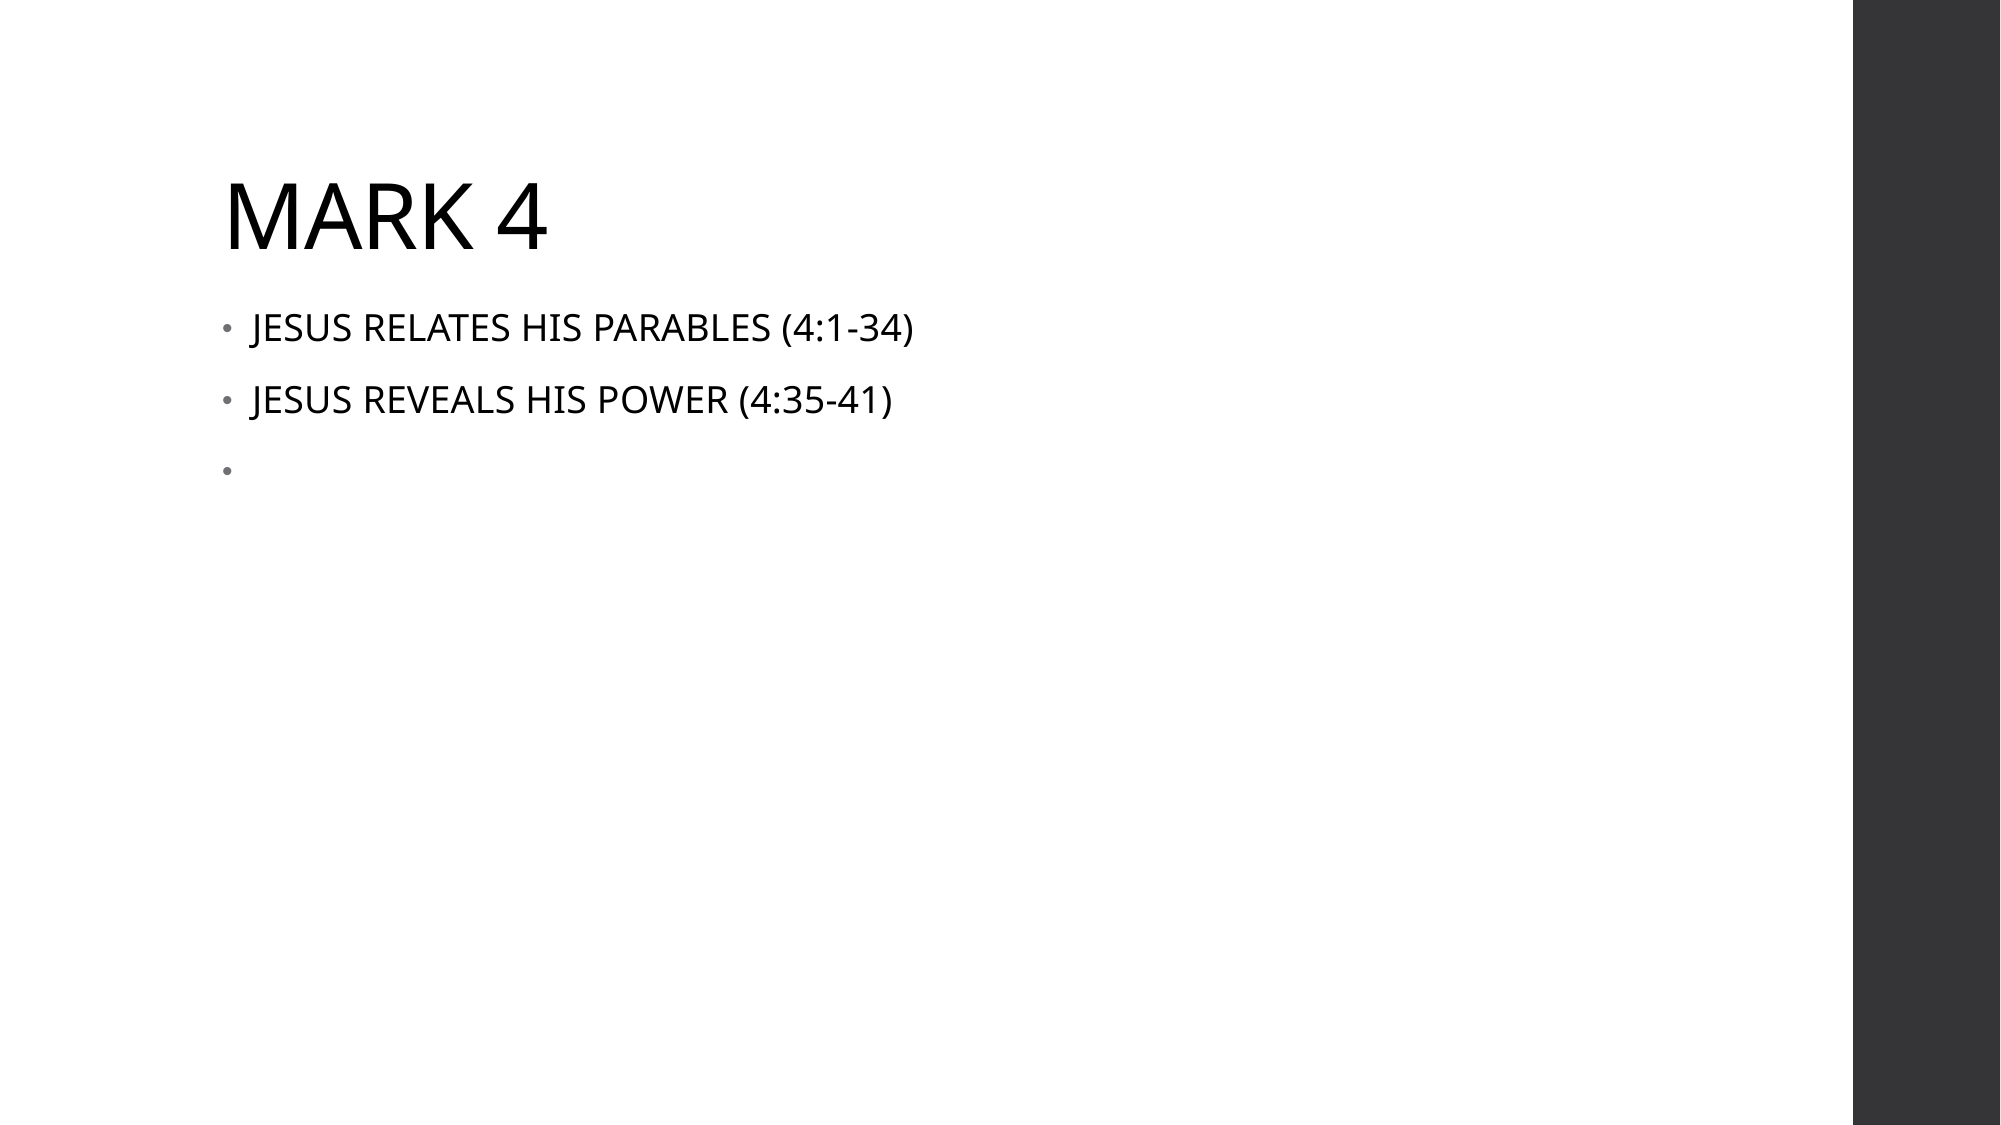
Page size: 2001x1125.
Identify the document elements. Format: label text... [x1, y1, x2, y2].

list JESUS RELATES HIS PARABLES (4:1-34) JESUS REVEALS HIS POWER (4:35-41) [206, 299, 1617, 1014]
title MARK 4 [206, 60, 1797, 278]
